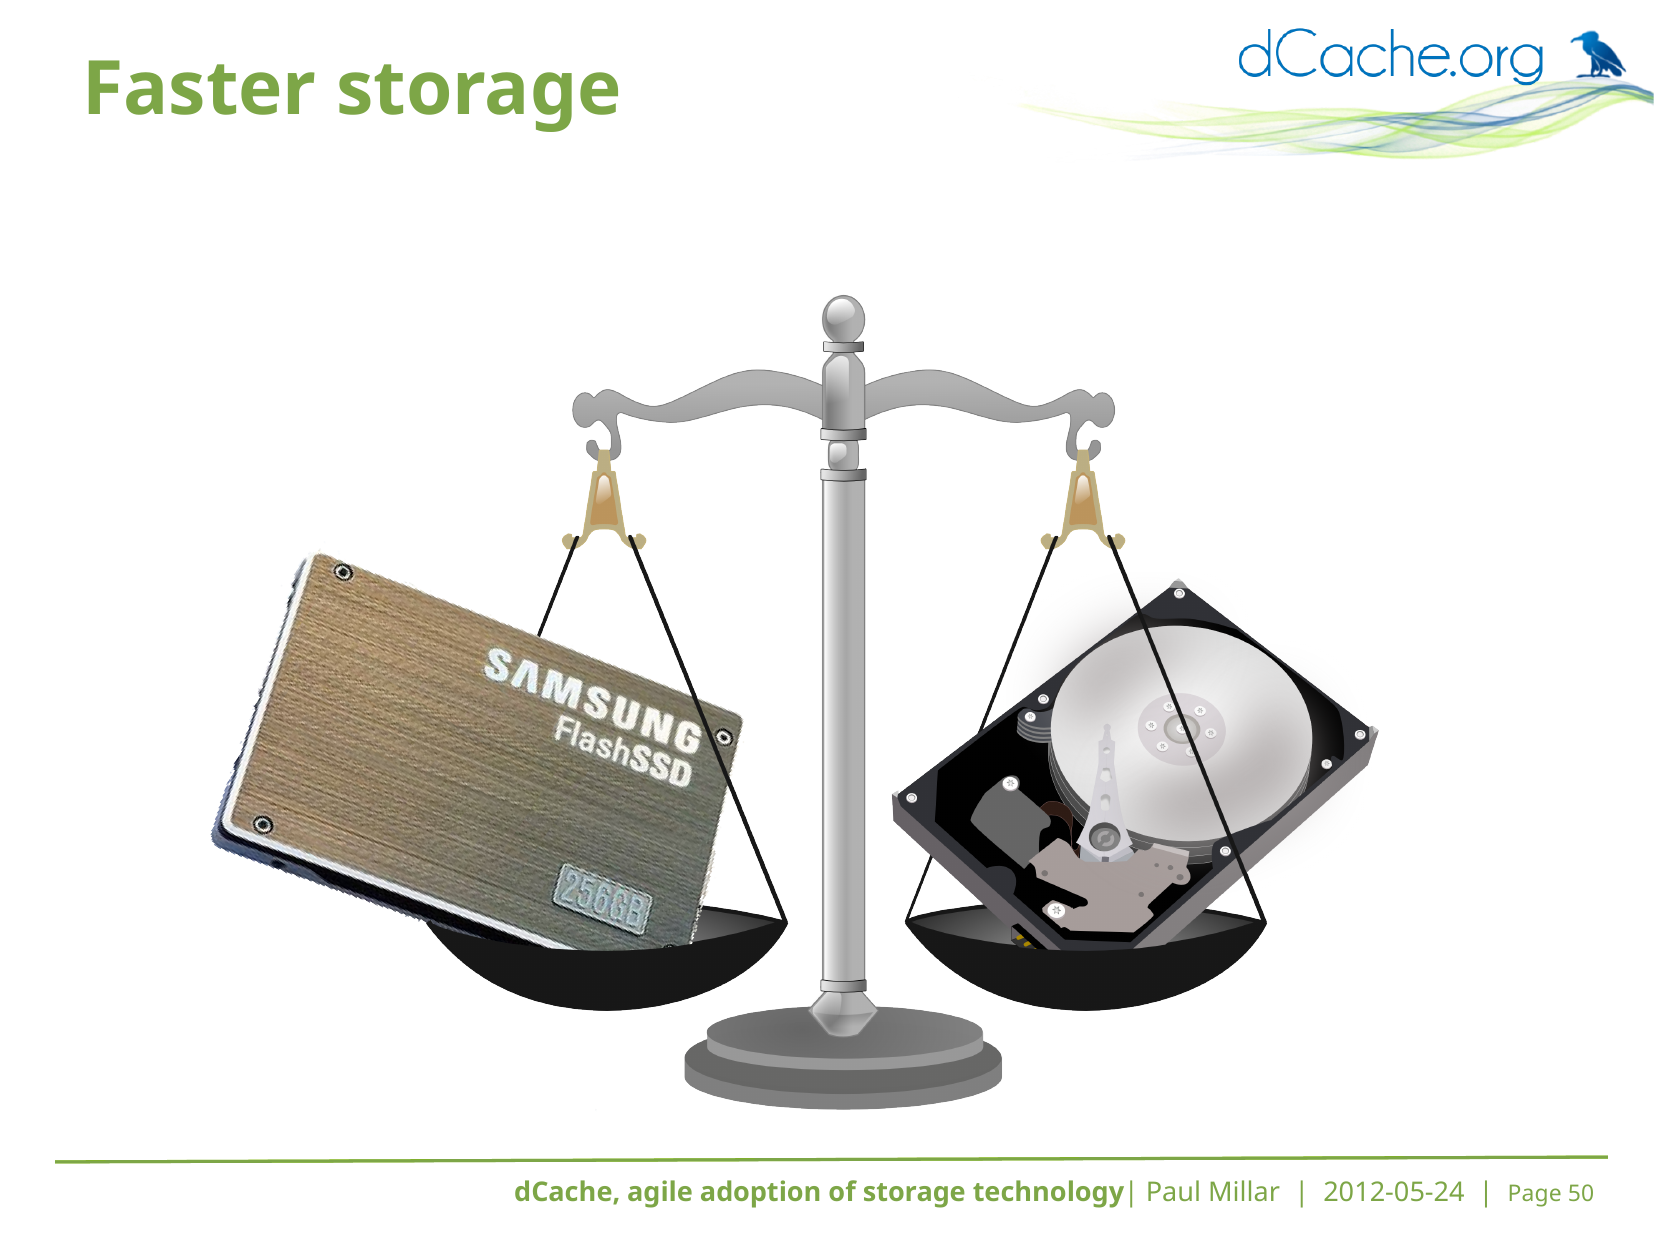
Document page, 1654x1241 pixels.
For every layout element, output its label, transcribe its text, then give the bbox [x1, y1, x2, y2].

title Faster storage [82, 37, 1605, 134]
picture [956, 16, 1654, 169]
picture [118, 293, 1379, 1126]
